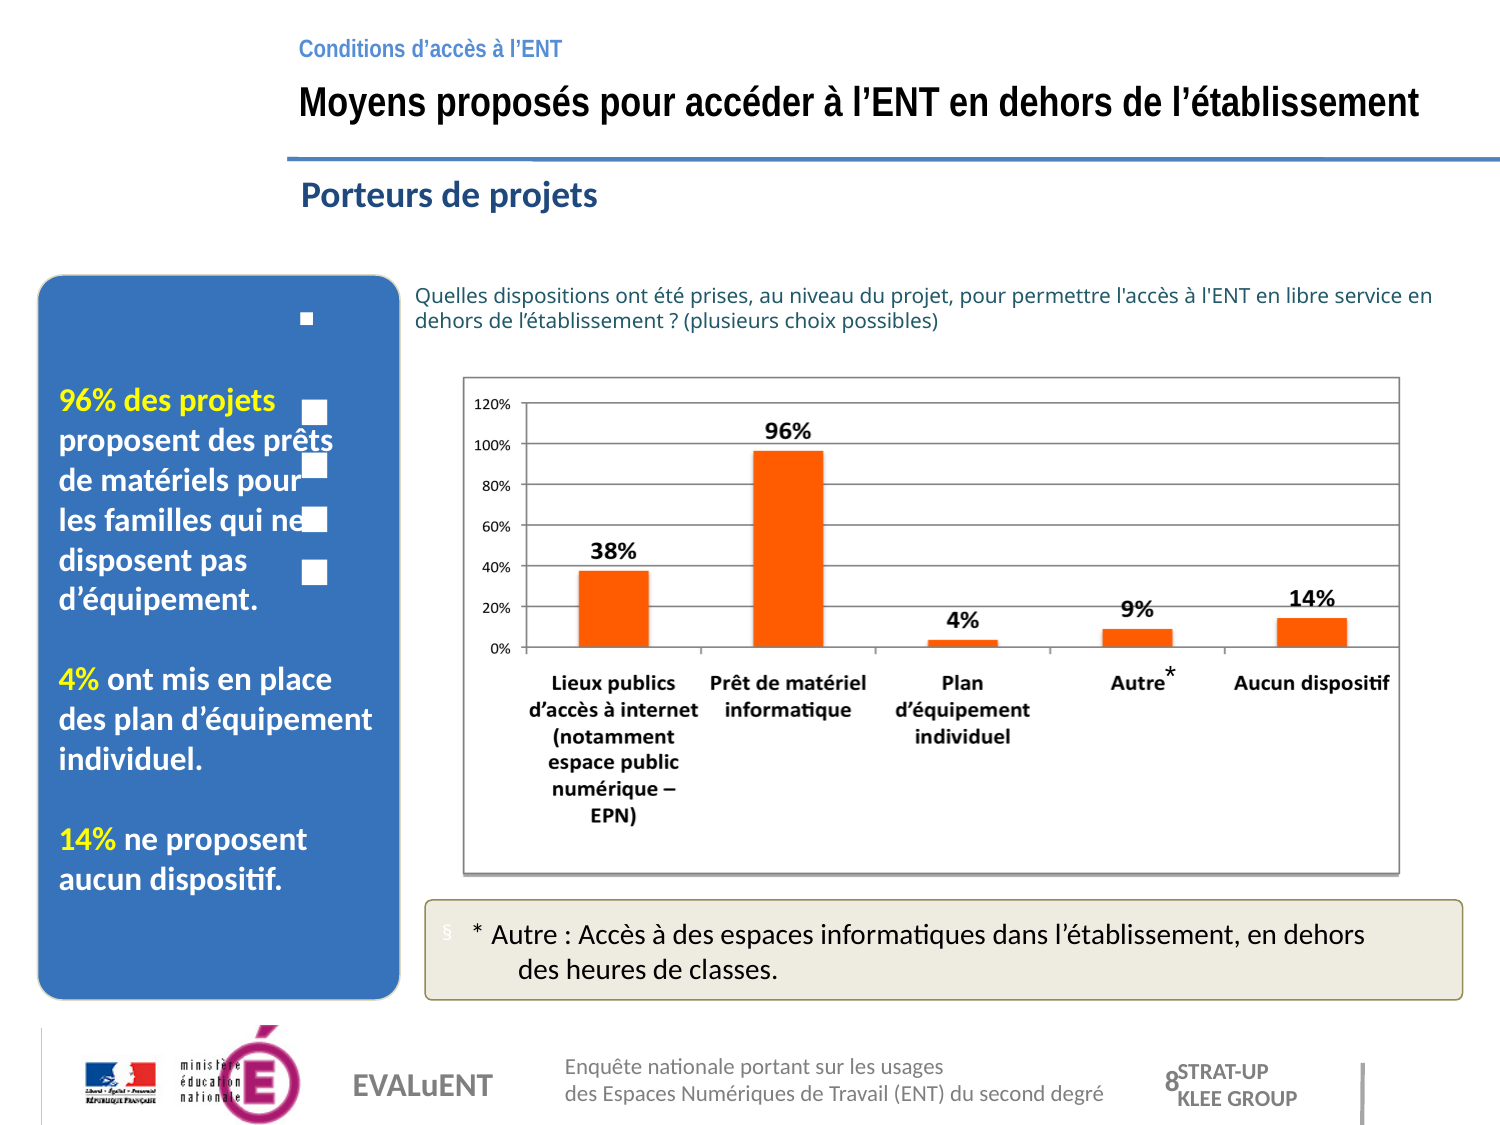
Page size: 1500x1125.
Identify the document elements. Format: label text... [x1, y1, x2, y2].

text_box Porteurs de projets [286, 162, 618, 224]
picture [462, 376, 1401, 876]
text_box 96% des projets proposent des prêts de matériels pour les familles qui ne disposent pas d’équipement. 4% ont mis en place des plan d’équipement individuel. 14% ne proposent aucun dispositif. [37, 274, 401, 1001]
text_box * Autre : Accès à des espaces informatiques dans l’établissement, en dehors des heures de classes. [425, 899, 1463, 1000]
text_box Conditions d’accès à l’ENT Moyens proposés pour accéder à l’ENT en dehors de l’établissement [284, 25, 1455, 100]
text_box [1074, 1050, 1426, 1110]
text_box Quelles dispositions ont été prises, au niveau du projet, pour permettre l'accès à l'ENT en libre service en dehors de l’établissement ? (plusieurs choix possibles) [399, 275, 1488, 344]
text_box * [1149, 650, 1192, 701]
